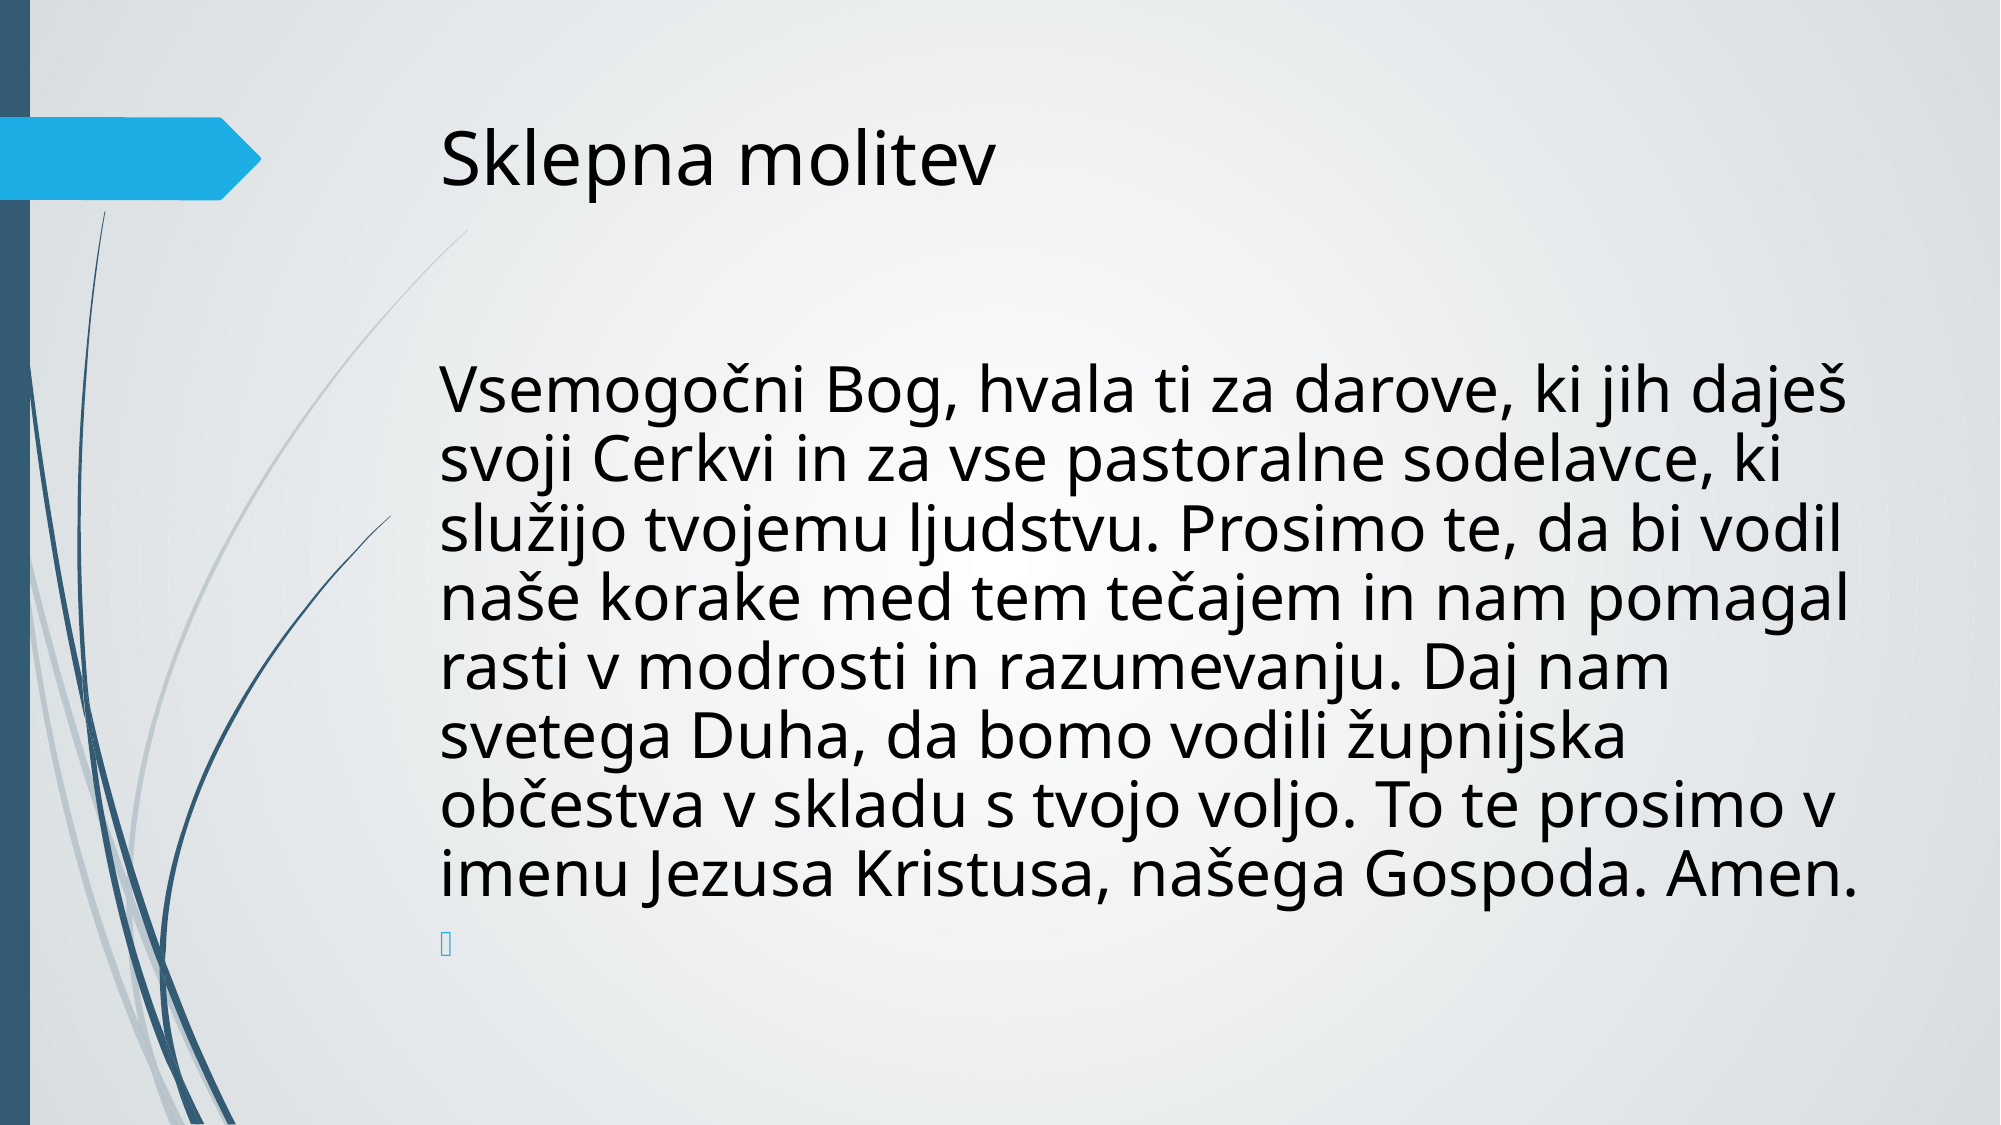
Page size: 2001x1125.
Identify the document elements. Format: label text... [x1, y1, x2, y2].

list Vsemogočni Bog, hvala ti za darove, ki jih daješ svoji Cerkvi in za vse pastoralne sodelavce, ki služijo tvojemu ljudstvu. Prosimo te, da bi vodil naše korake med tem tečajem in nam pomagal rasti v modrosti in razumevanju. Daj nam svetega Duha, da bomo vodili župnijska občestva v skladu s tvojo voljo. To te prosimo v imenu Jezusa Kristusa, našega Gospoda. Amen. [424, 350, 1888, 970]
title Sklepna molitev [425, 102, 1888, 313]
